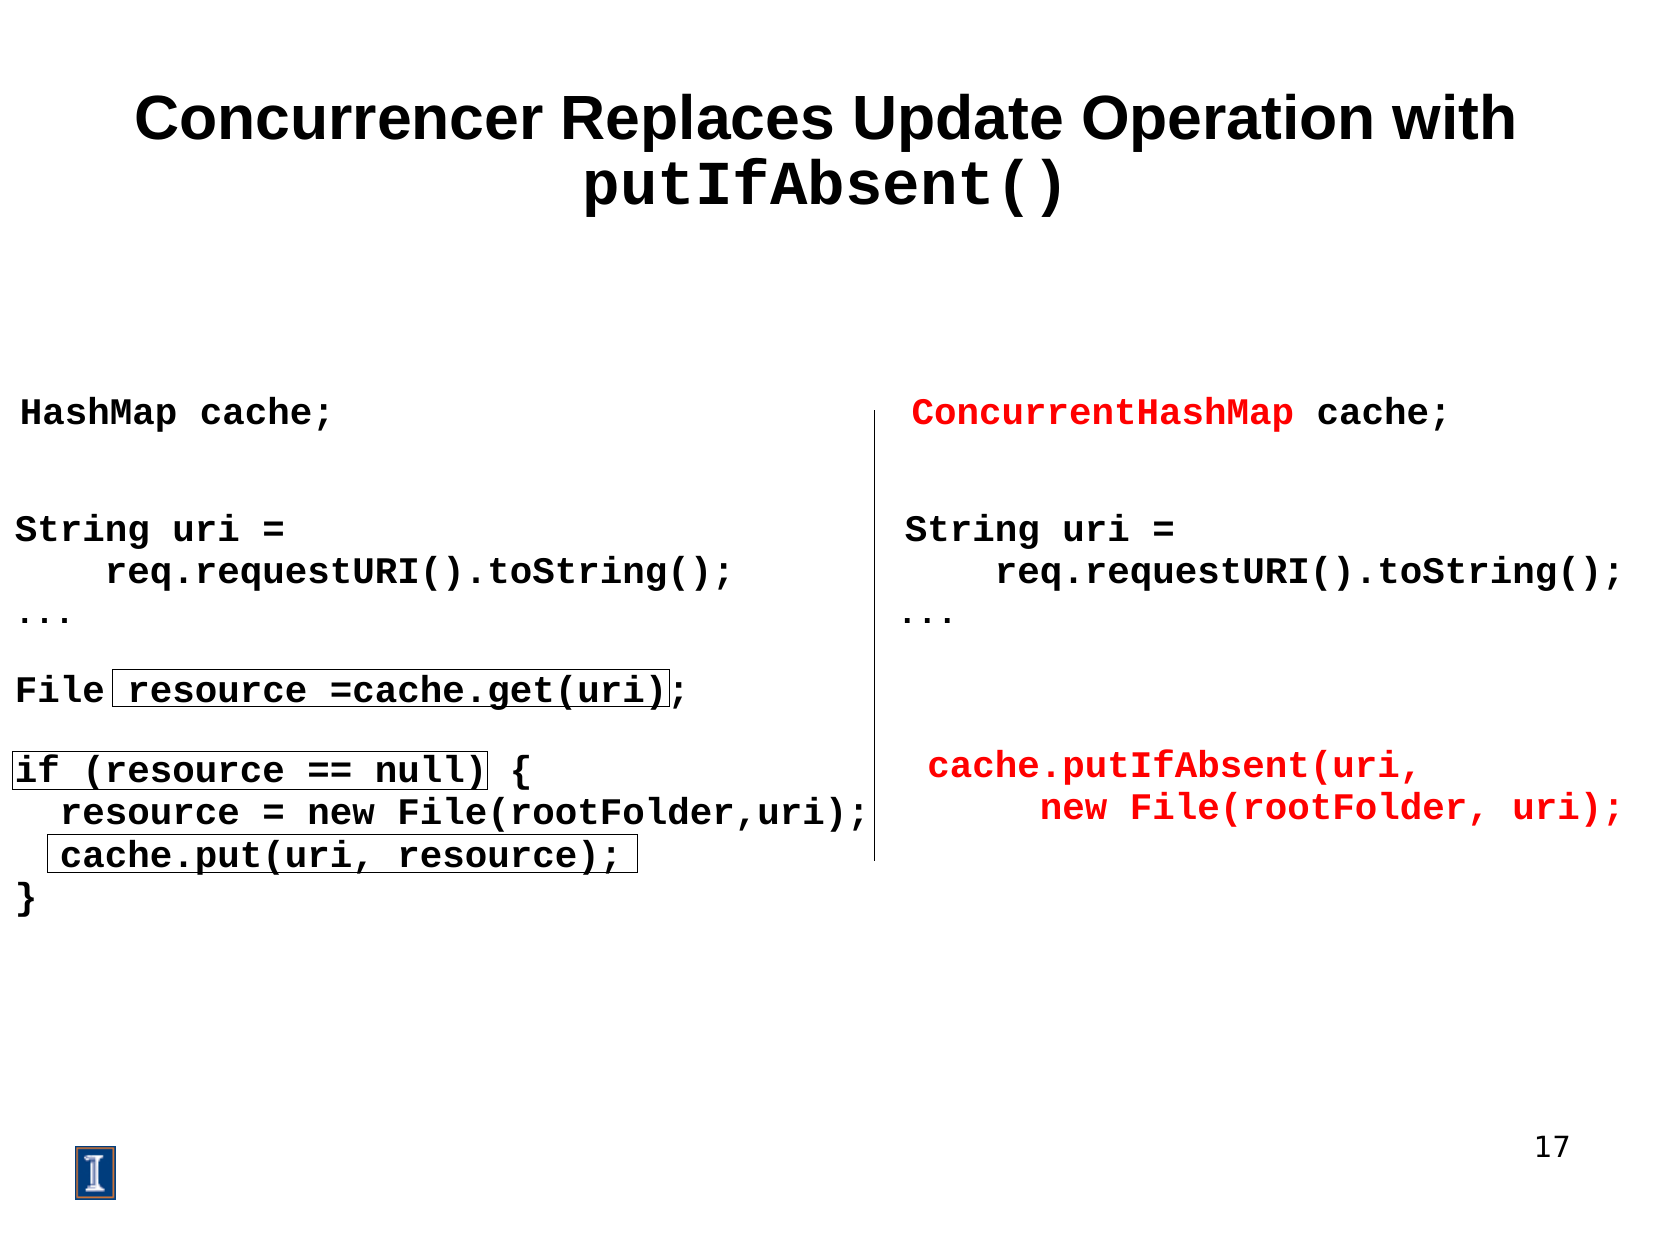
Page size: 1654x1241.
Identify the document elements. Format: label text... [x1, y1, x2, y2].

title Concurrencer Replaces Update Operation with putIfAbsent() [0, 57, 1654, 249]
picture [75, 1146, 116, 1200]
text_box ConcurrentHashMap cache; [896, 385, 1492, 444]
text_box String uri = req.requestURI().toString(); ... cache.putIfAbsent(uri, new File(rootFolder, uri); [822, 502, 1651, 869]
text_box String uri = req.requestURI().toString(); ... File resource =cache.get(uri); if (resource == null) { resource = new File(rootFolder,uri); cache.put(uri, resource); } [0, 502, 901, 1019]
text_box HashMap cache; [5, 385, 601, 444]
